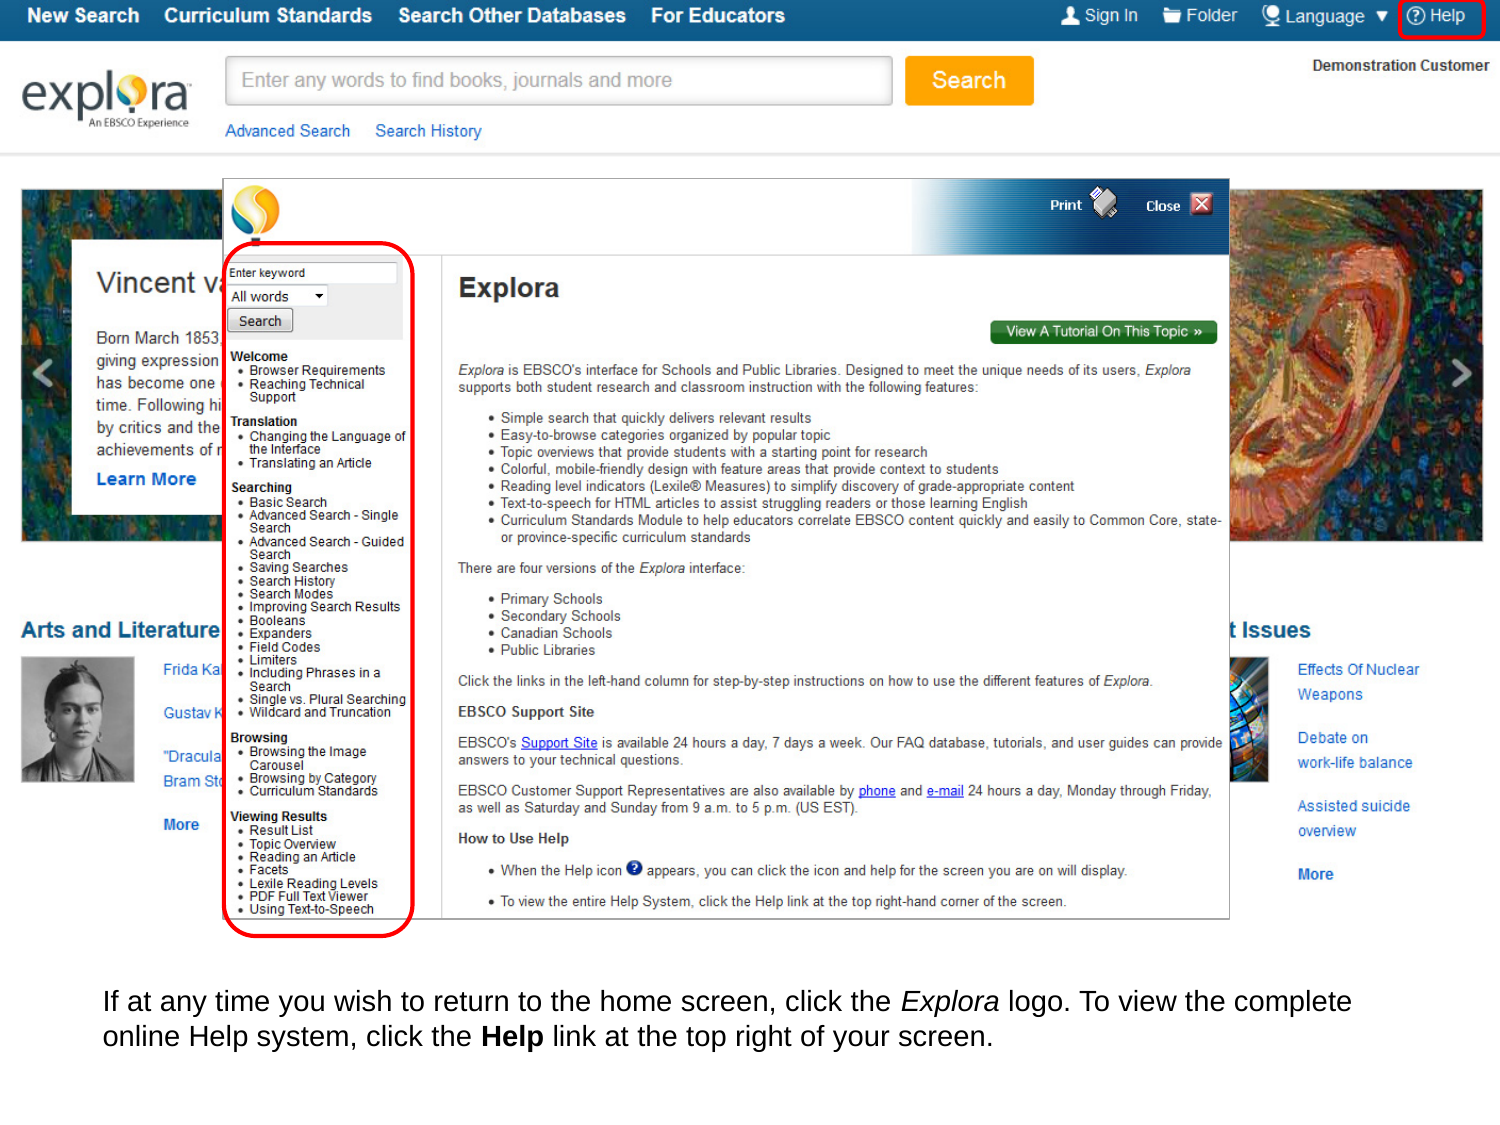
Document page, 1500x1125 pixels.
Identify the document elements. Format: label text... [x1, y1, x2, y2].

picture [226, 246, 410, 919]
picture [0, 0, 1399, 37]
picture [223, 179, 1229, 919]
picture [1403, 3, 1481, 35]
picture [0, 0, 1500, 902]
title [0, 37, 1401, 162]
text_box If at any time you wish to return to the home screen, click the Explora logo. To view the complete online Help system, click the Help link at the top right of your screen. [50, 975, 1419, 1061]
